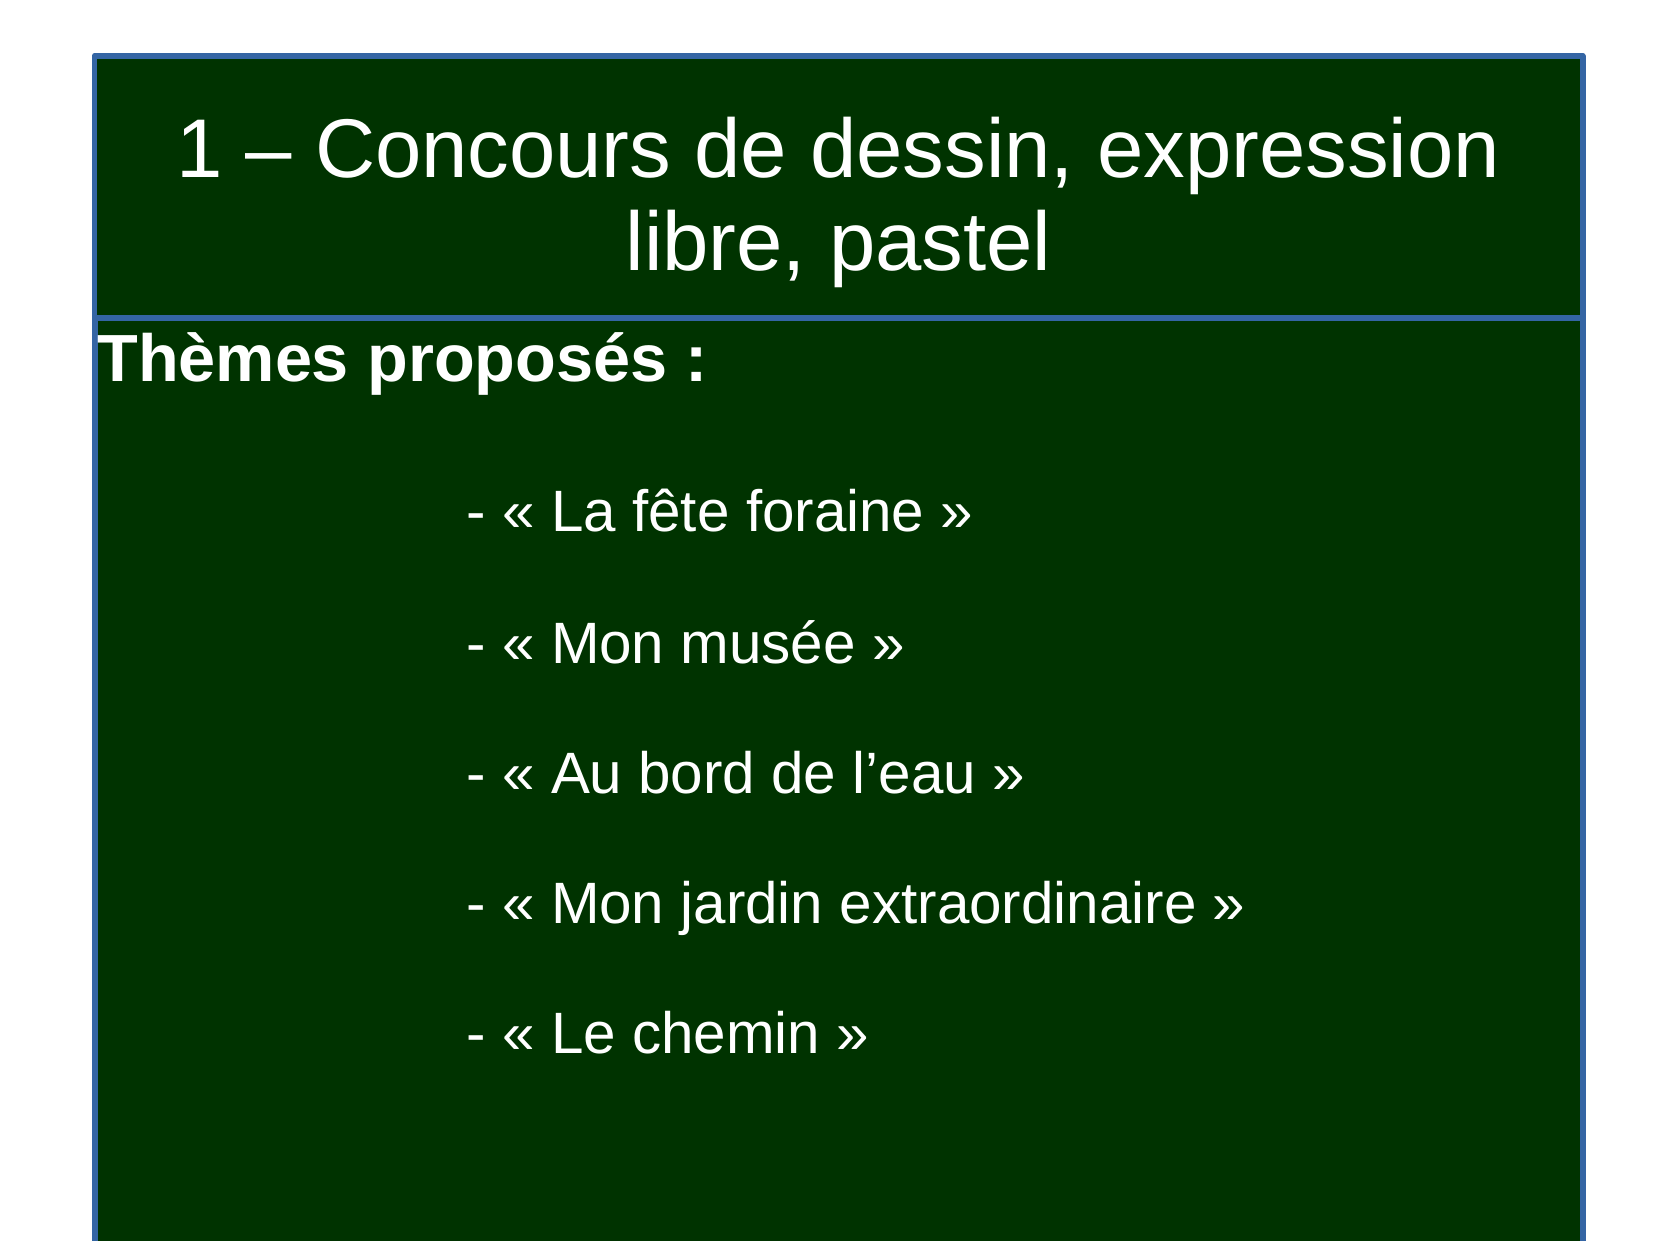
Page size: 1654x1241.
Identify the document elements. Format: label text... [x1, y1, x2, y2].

title Thèmes proposés : - « La fête foraine » - « Mon musée » - « Au bord de l’eau » - « Mon jardin extraordinaire » - « Le chemin » [94, 318, 1583, 1241]
title 1 – Concours de dessin, expression libre, pastel [94, 56, 1583, 315]
